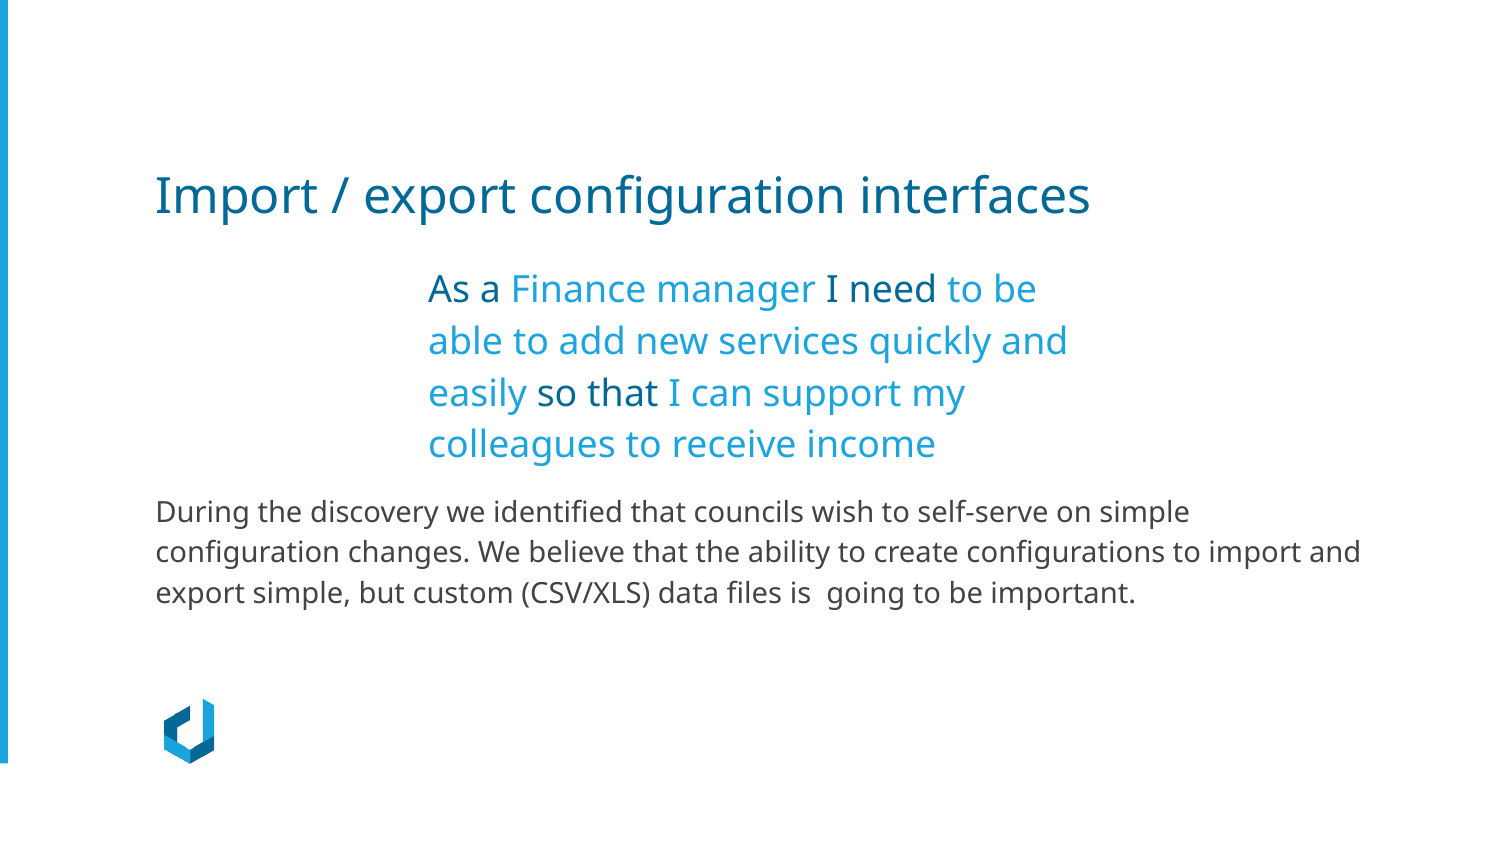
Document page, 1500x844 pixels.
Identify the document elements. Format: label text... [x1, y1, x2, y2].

list Import / export configuration interfaces During the discovery we identified that councils wish to self-serve on simple configuration changes. We believe that the ability to create configurations to import and export simple, but custom (CSV/XLS) data files is going to be important. [140, 139, 1390, 637]
list As a Finance manager I need to be able to add new services quickly and easily so that I can support my colleagues to receive income [413, 243, 1087, 485]
picture [164, 698, 215, 764]
